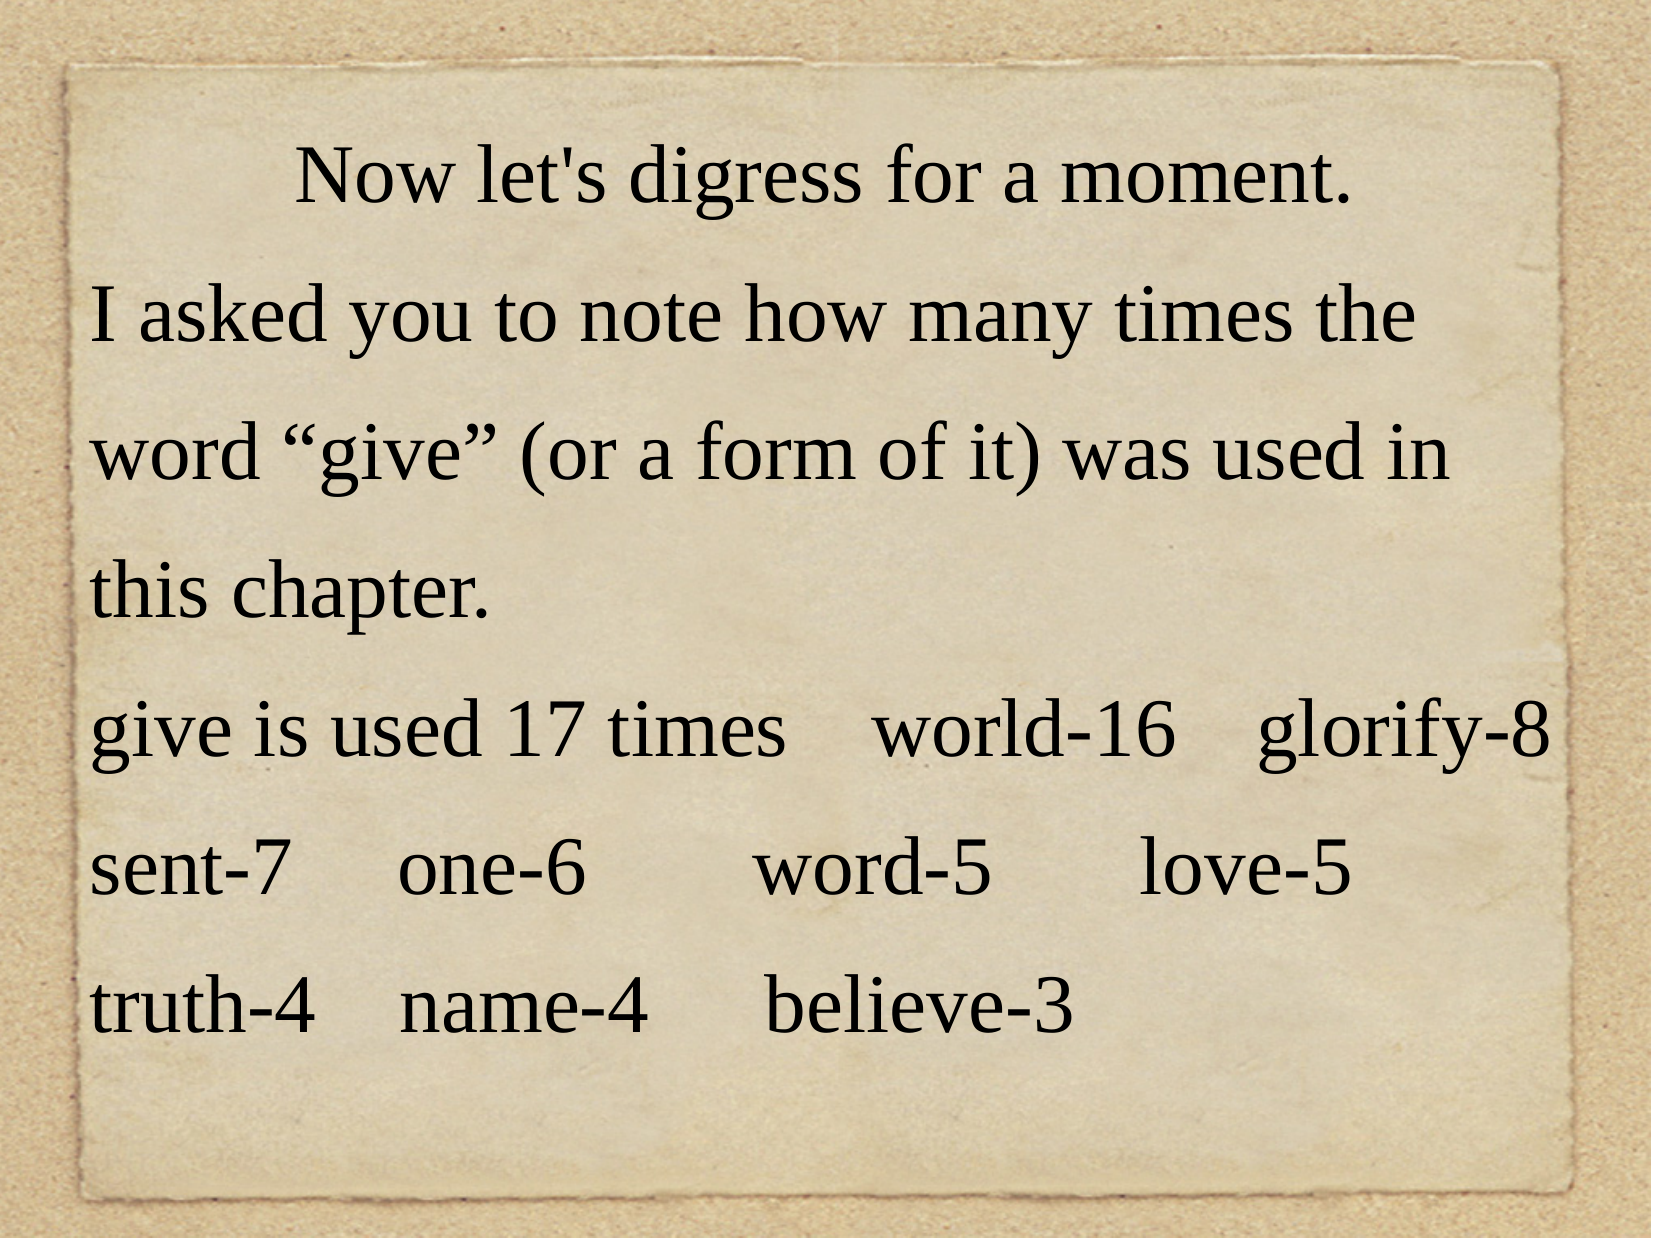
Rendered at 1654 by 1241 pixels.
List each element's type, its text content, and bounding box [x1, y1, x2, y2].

picture [0, 0, 1651, 1238]
text_box Now let's digress for a moment. I asked you to note how many times the word “give” (or a form of it) was used in this chapter. give is used 17 times world-16 glorify-8 sent-7 one-6 word-5 love-5 truth-4 name-4 believe-3 [75, 75, 1576, 1201]
